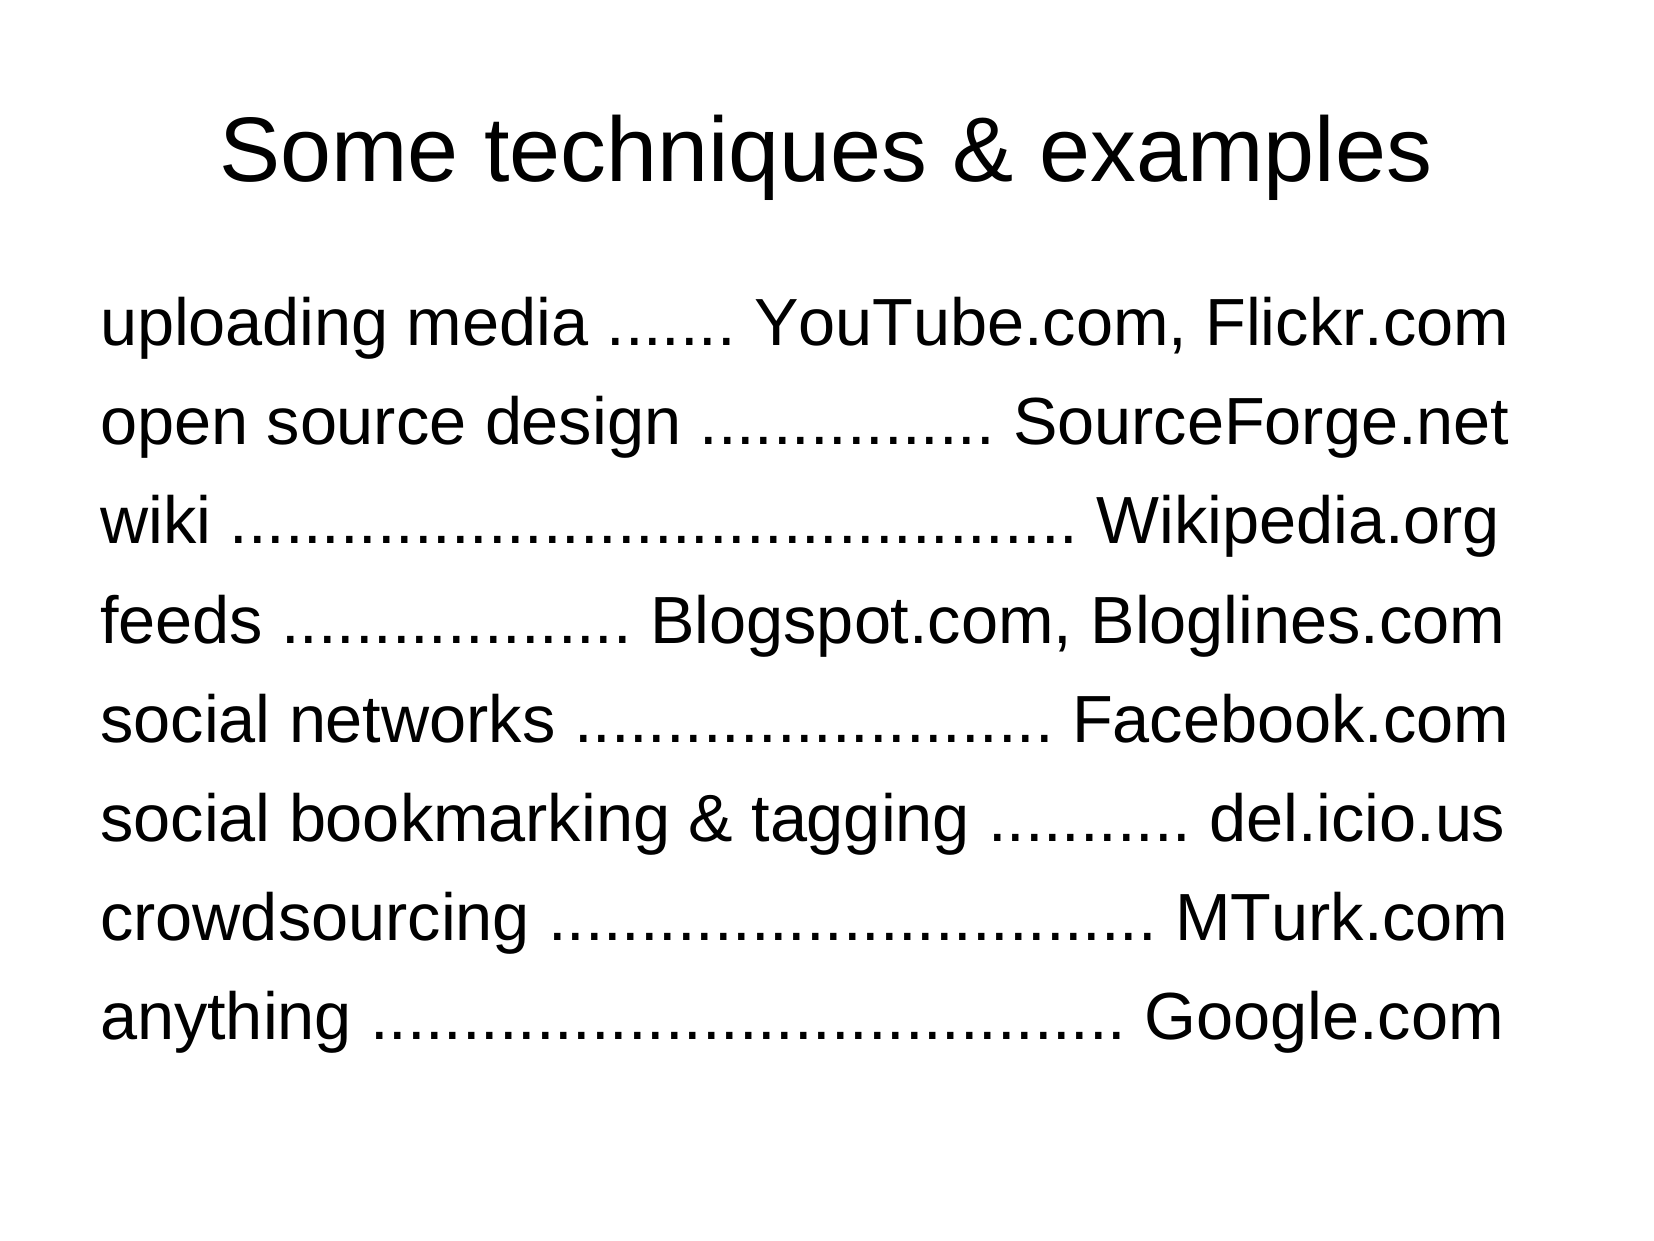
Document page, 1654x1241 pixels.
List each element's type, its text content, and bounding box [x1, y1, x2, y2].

title Some techniques & examples [82, 56, 1571, 249]
list uploading media ....... YouTube.com, Flickr.com open source design ................ SourceForge.net wiki .............................................. Wikipedia.org feeds ................... Blogspot.com, Bloglines.com social networks .......................... Facebook.com social bookmarking & tagging ........... del.icio.us crowdsourcing ................................. MTurk.com anything ......................................... Google.com [82, 290, 1571, 1096]
